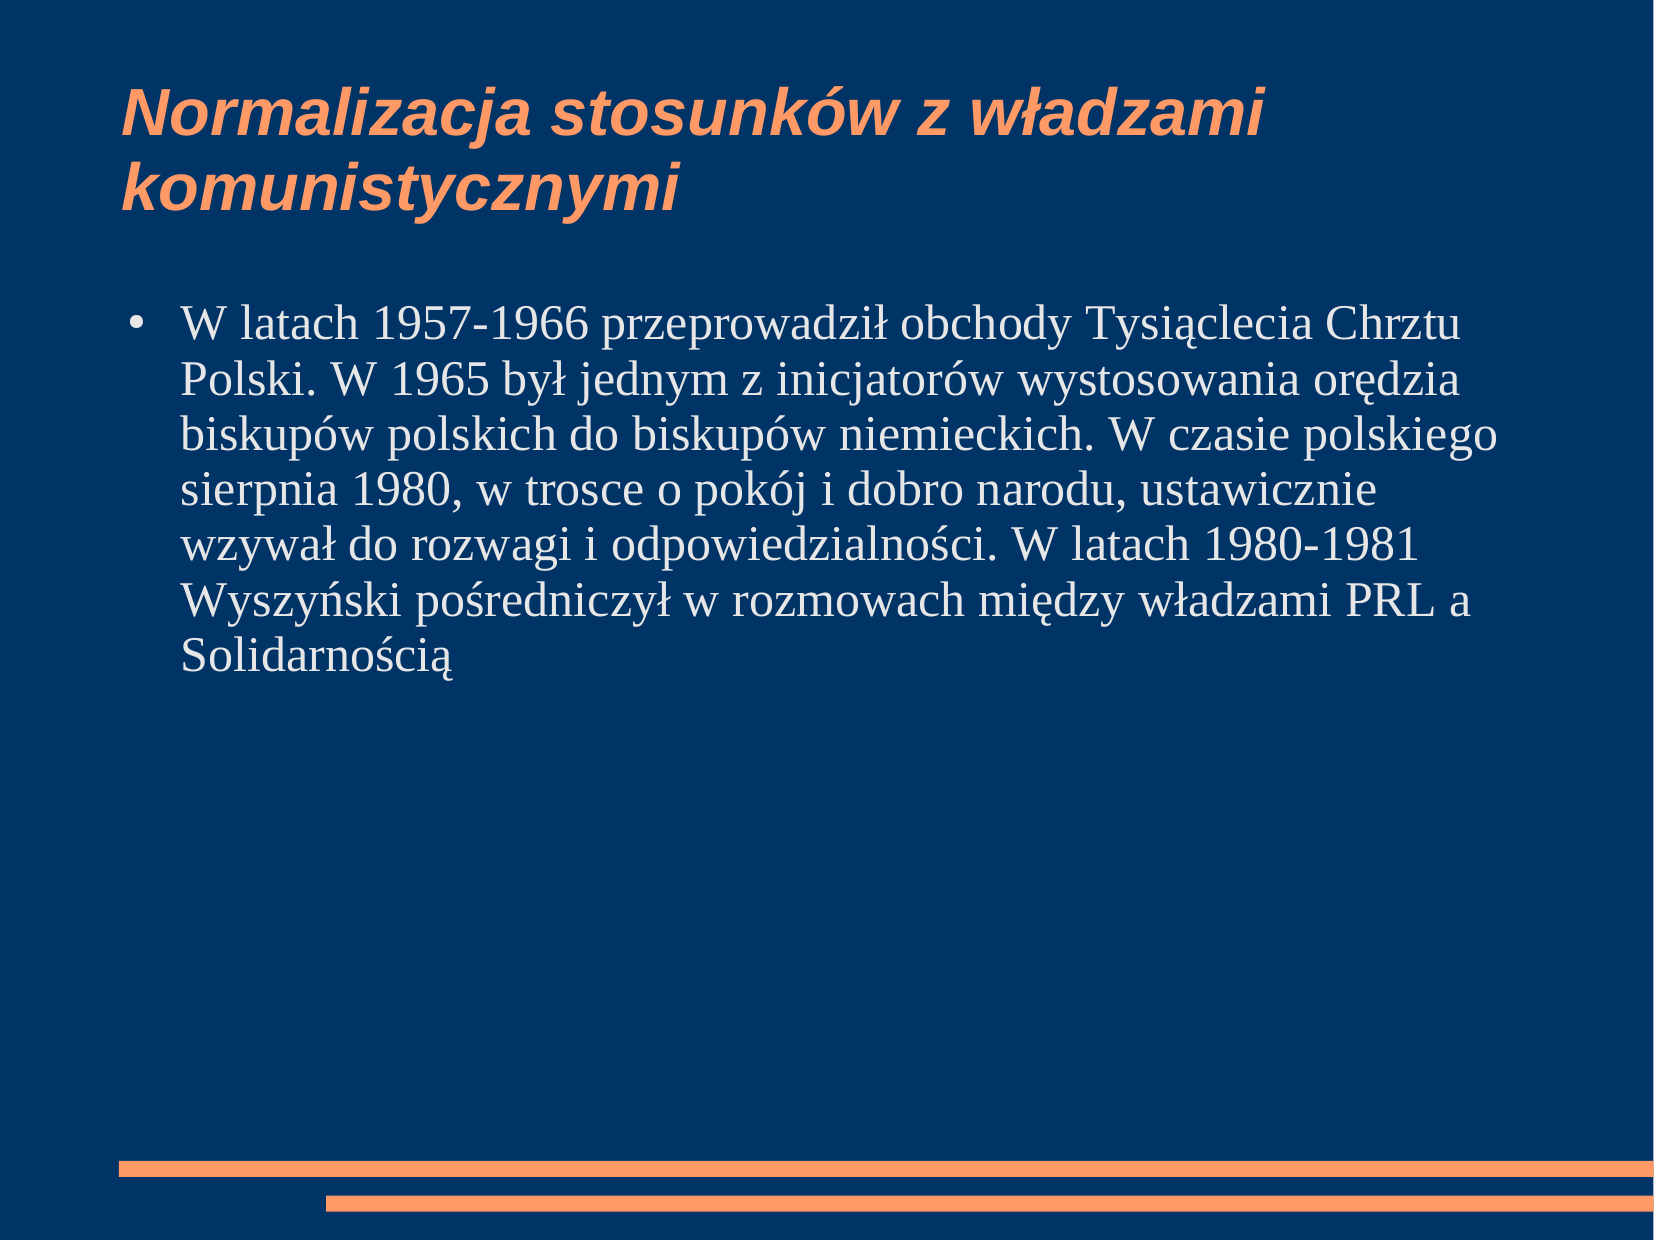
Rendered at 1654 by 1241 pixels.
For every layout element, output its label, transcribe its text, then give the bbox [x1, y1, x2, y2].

list W latach 1957-1966 przeprowadził obchody Tysiąclecia Chrztu Polski. W 1965 był jednym z inicjatorów wystosowania orędzia biskupów polskich do biskupów niemieckich. W czasie polskiego sierpnia 1980, w trosce o pokój i dobro narodu, ustawicznie wzywał do rozwagi i odpowiedzialności. W latach 1980-1981 Wyszyński pośredniczył w rozmowach między władzami PRL a Solidarnością [109, 295, 1536, 1106]
title Normalizacja stosunków z władzami komunistycznymi [121, 46, 1534, 254]
